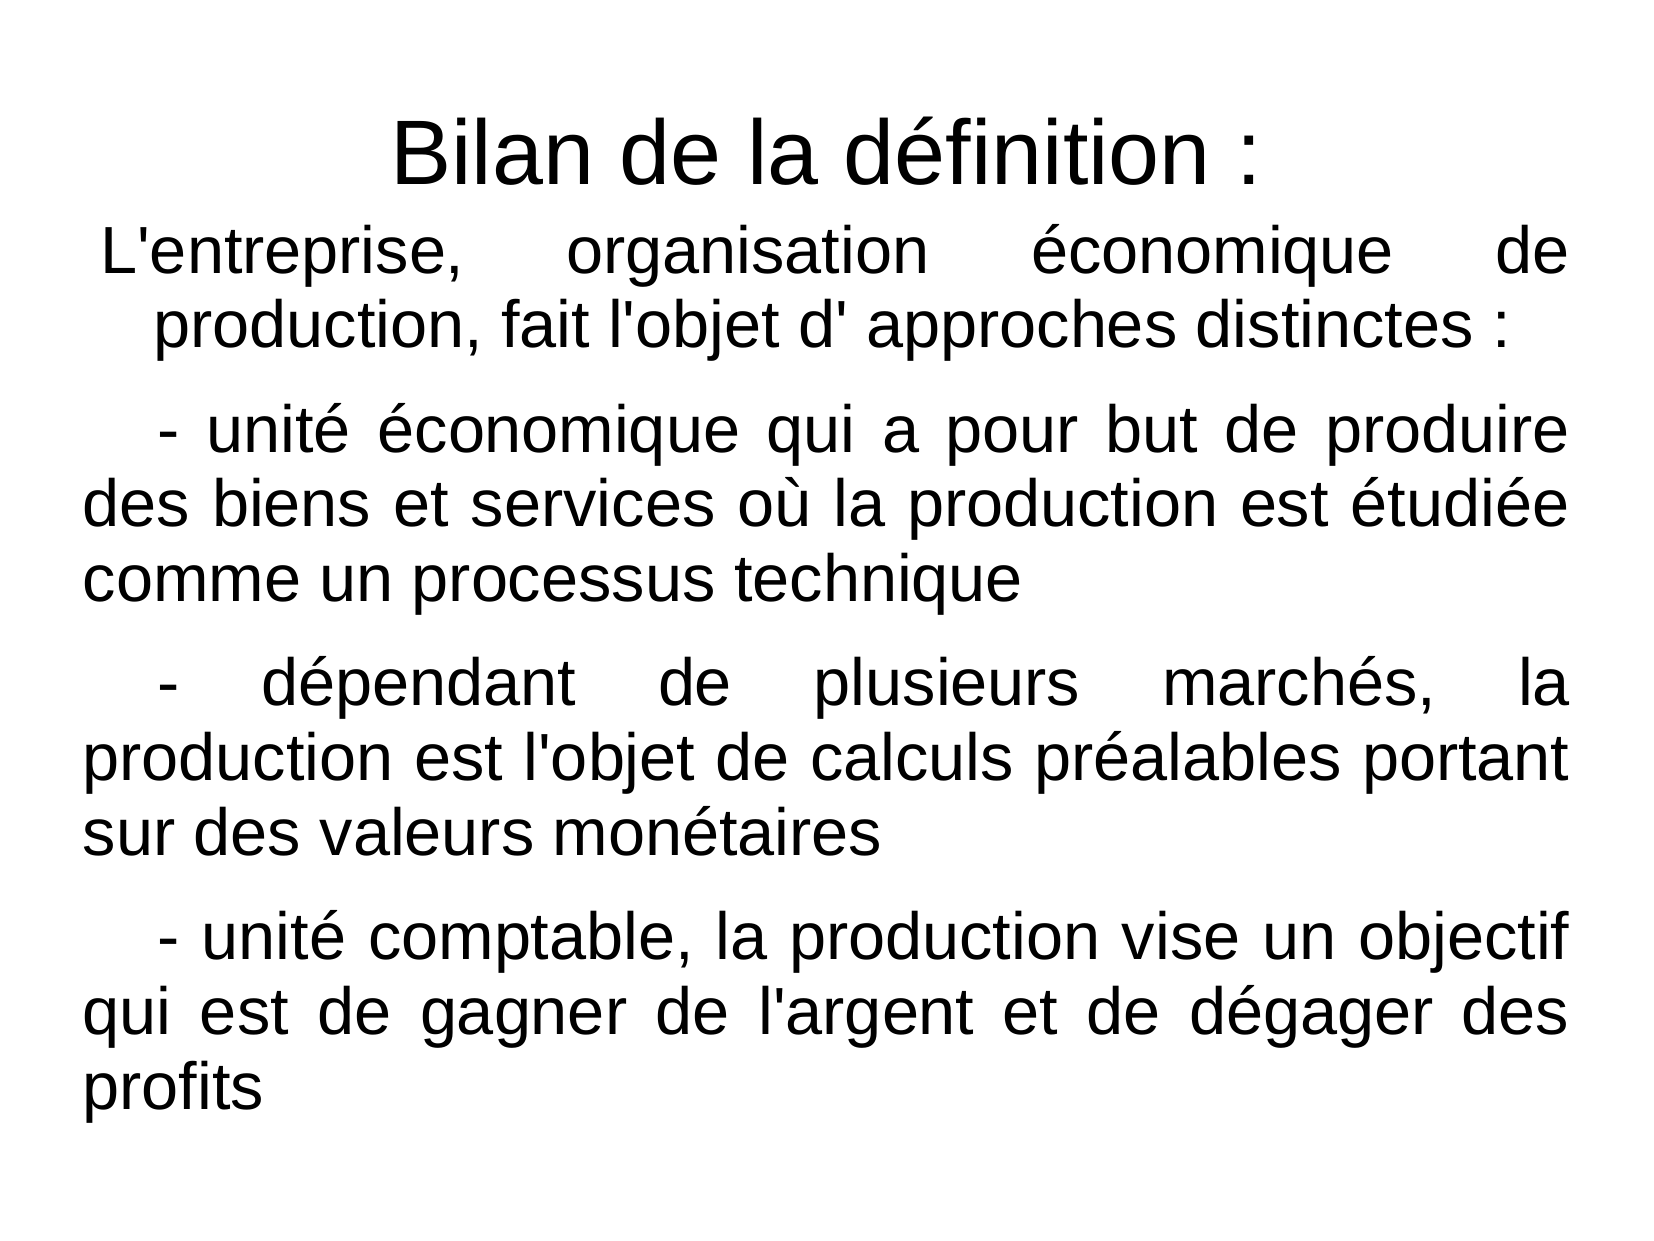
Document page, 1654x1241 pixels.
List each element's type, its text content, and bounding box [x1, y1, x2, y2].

list L'entreprise, organisation économique de production, fait l'objet d' approches distinctes : - unité économique qui a pour but de produire des biens et services où la production est étudiée comme un processus technique - dépendant de plusieurs marchés, la production est l'objet de calculs préalables portant sur des valeurs monétaires - unité comptable, la production vise un objectif qui est de gagner de l'argent et de dégager des profits [82, 212, 1571, 1124]
title Bilan de la définition : [82, 49, 1571, 212]
